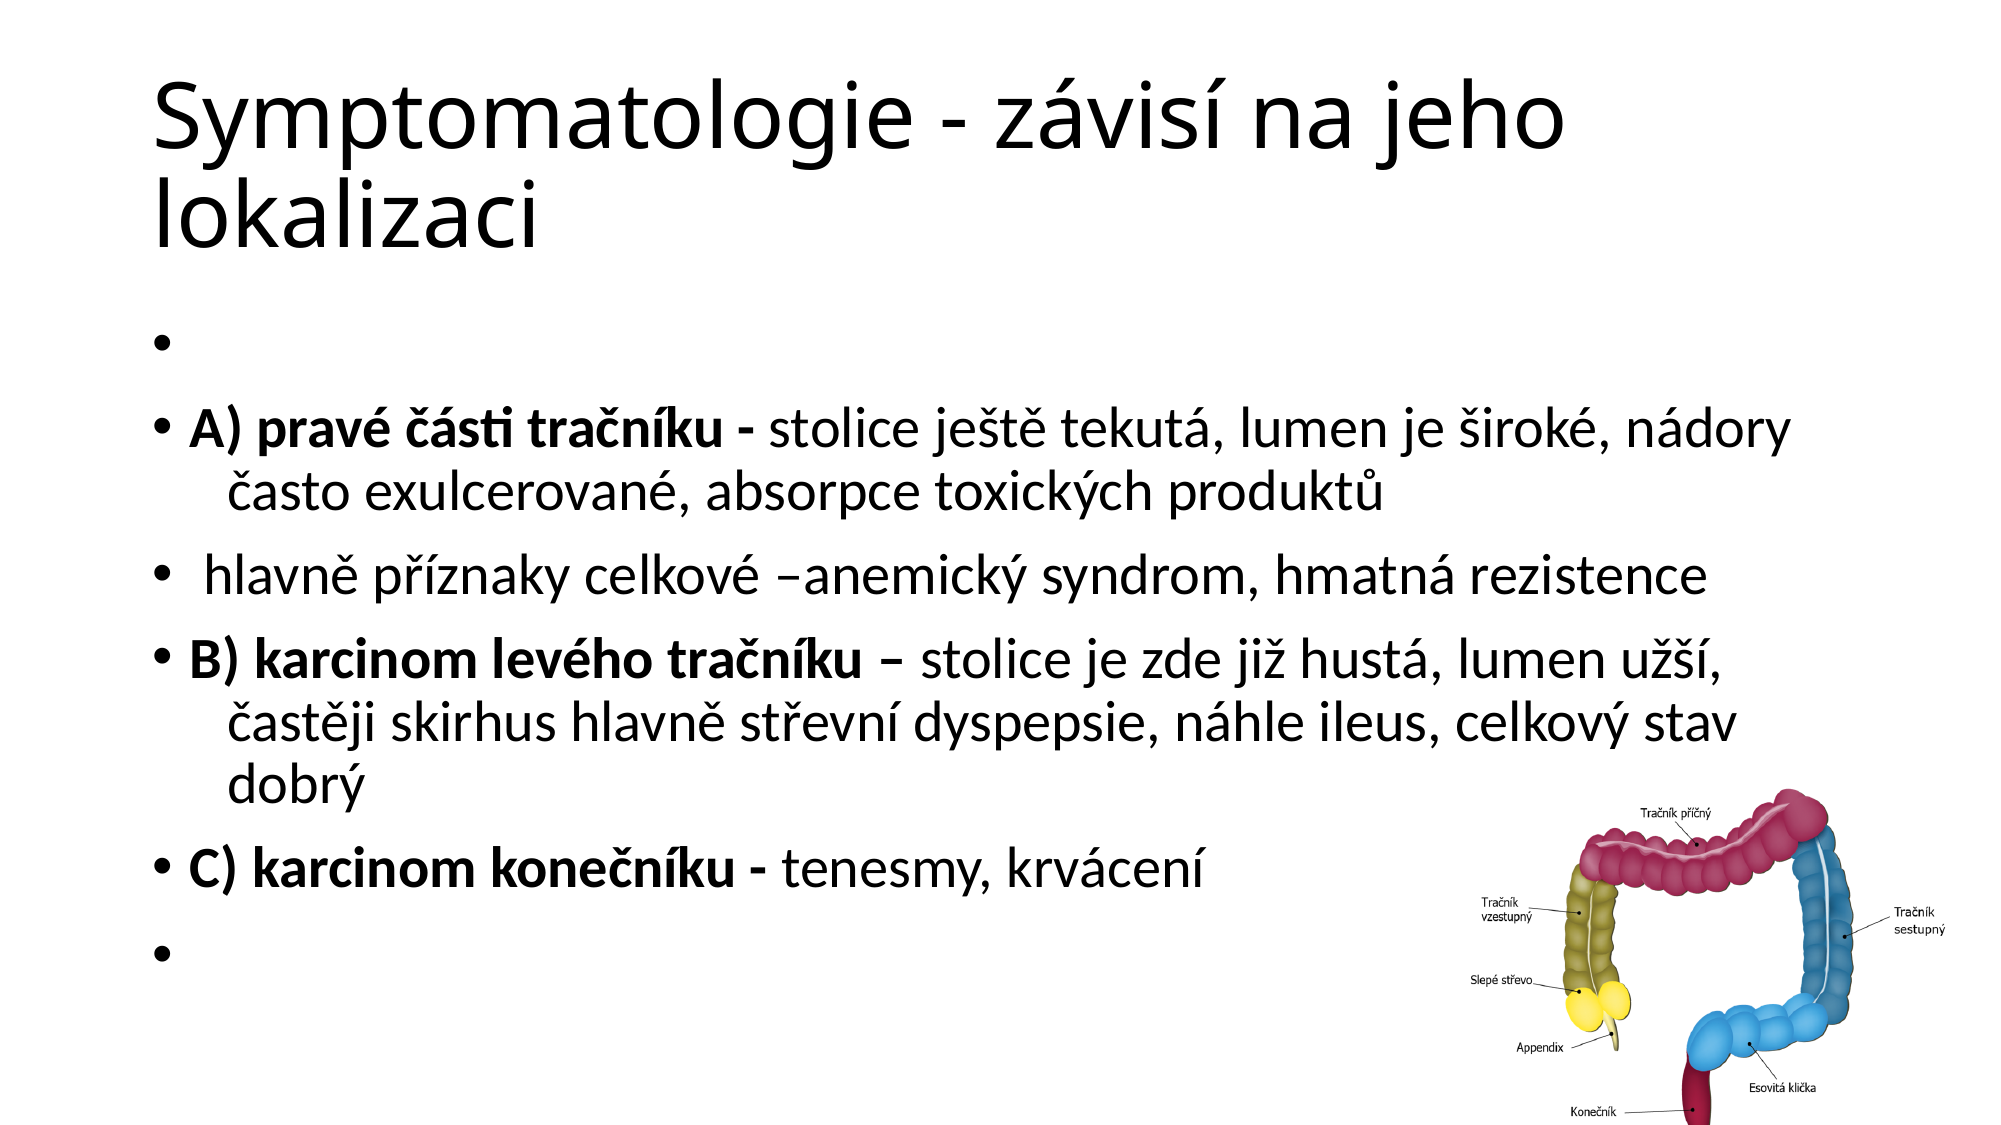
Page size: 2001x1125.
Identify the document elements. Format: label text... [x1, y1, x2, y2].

list A) pravé části tračníku - stolice ještě tekutá, lumen je široké, nádory často exulcerované, absorpce toxických produktů hlavně příznaky celkové –anemický syndrom, hmatná rezistence B) karcinom levého tračníku – stolice je zde již hustá, lumen užší, častěji skirhus hlavně střevní dyspepsie, náhle ileus, celkový stav dobrý C) karcinom konečníku - tenesmy, krvácení [137, 299, 1863, 1014]
picture [1464, 750, 1952, 1125]
title Symptomatologie - závisí na jeho lokalizaci [137, 59, 1863, 278]
